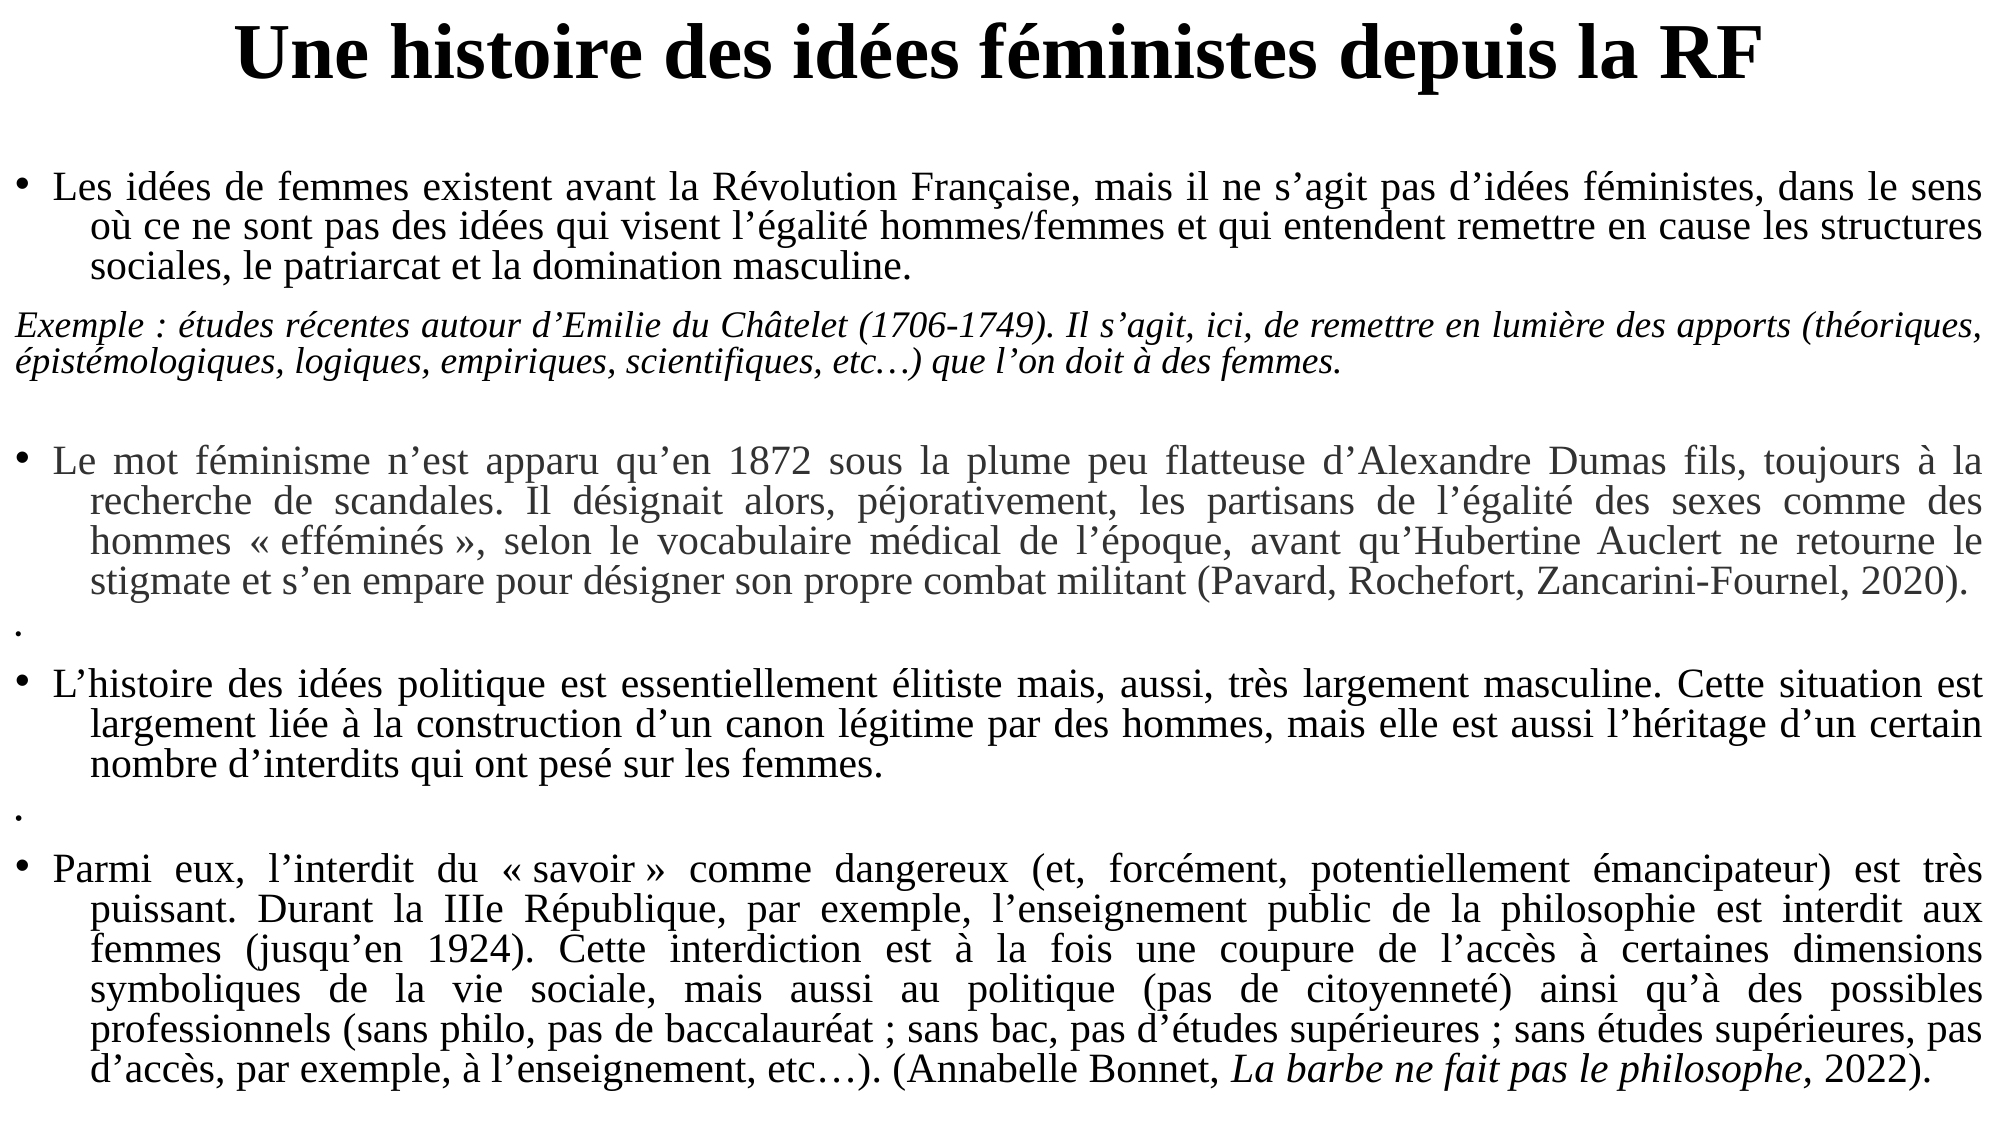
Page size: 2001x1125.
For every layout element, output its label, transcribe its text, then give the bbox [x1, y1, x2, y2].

title Une histoire des idées féministes depuis la RF [137, 0, 1863, 107]
list Les idées de femmes existent avant la Révolution Française, mais il ne s’agit pas d’idées féministes, dans le sens où ce ne sont pas des idées qui visent l’égalité hommes/femmes et qui entendent remettre en cause les structures sociales, le patriarcat et la domination masculine. Exemple : études récentes autour d’Emilie du Châtelet (1706-1749). Il s’agit, ici, de remettre en lumière des apports (théoriques, épistémologiques, logiques, empiriques, scientifiques, etc…) que l’on doit à des femmes. Le mot féminisme n’est apparu qu’en 1872 sous la plume peu flatteuse d’Alexandre Dumas fils, toujours à la recherche de scandales. Il désignait alors, péjorativement, les partisans de l’égalité des sexes comme des hommes « efféminés », selon le vocabulaire médical de l’époque, avant qu’Hubertine Auclert ne retourne le stigmate et s’en empare pour désigner son propre combat militant (Pavard, Rochefort, Zancarini-Fournel, 2020). L’histoire des idées politique est essentiellement élitiste mais, aussi, très largement masculine. Cette situation est largement liée à la construction d’un canon légitime par des hommes, mais elle est aussi l’héritage d’un certain nombre d’interdits qui ont pesé sur les femmes. Parmi eux, l’interdit du « savoir » comme dangereux (et, forcément, potentiellement émancipateur) est très puissant. Durant la IIIe République, par exemple, l’enseignement public de la philosophie est interdit aux femmes (jusqu’en 1924). Cette interdiction est à la fois une coupure de l’accès à certaines dimensions symboliques de la vie sociale, mais aussi au politique (pas de citoyenneté) ainsi qu’à des possibles professionnels (sans philo, pas de baccalauréat ; sans bac, pas d’études supérieures ; sans études supérieures, pas d’accès, par exemple, à l’enseignement, etc…). (Annabelle Bonnet, La barbe ne fait pas le philosophe, 2022). [0, 160, 2000, 1125]
